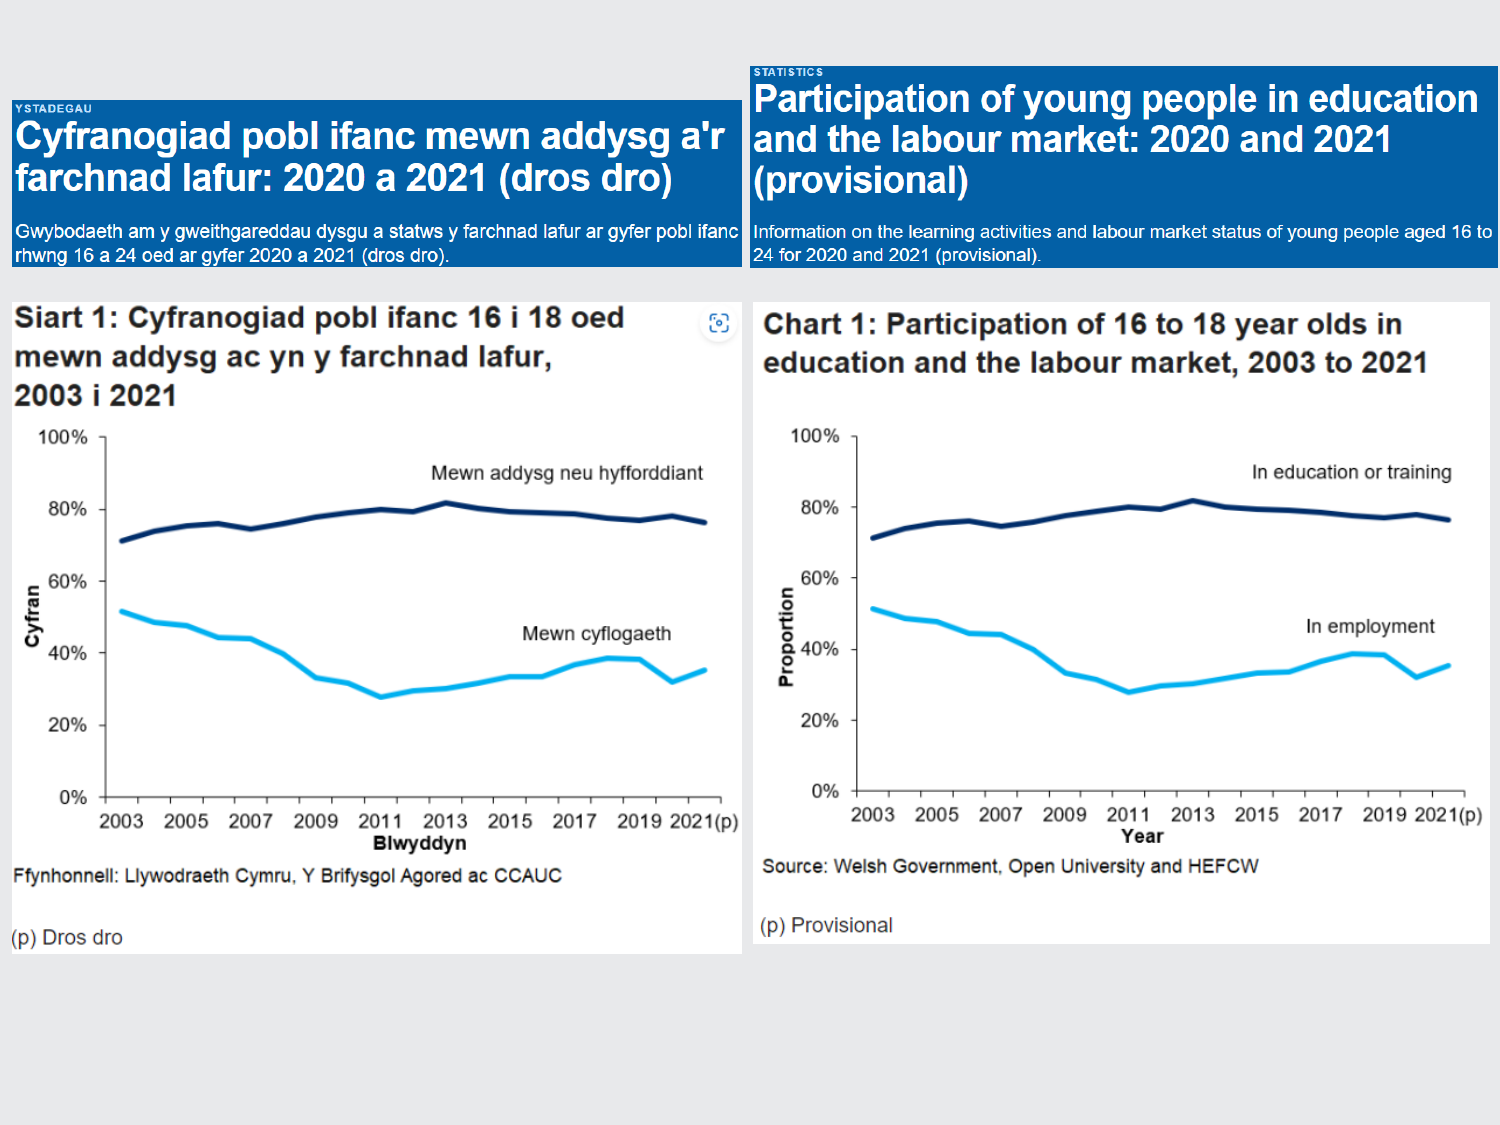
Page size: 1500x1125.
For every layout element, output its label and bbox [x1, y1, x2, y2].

picture [750, 66, 1498, 268]
picture [12, 100, 742, 267]
picture [753, 302, 1490, 944]
picture [12, 302, 742, 954]
